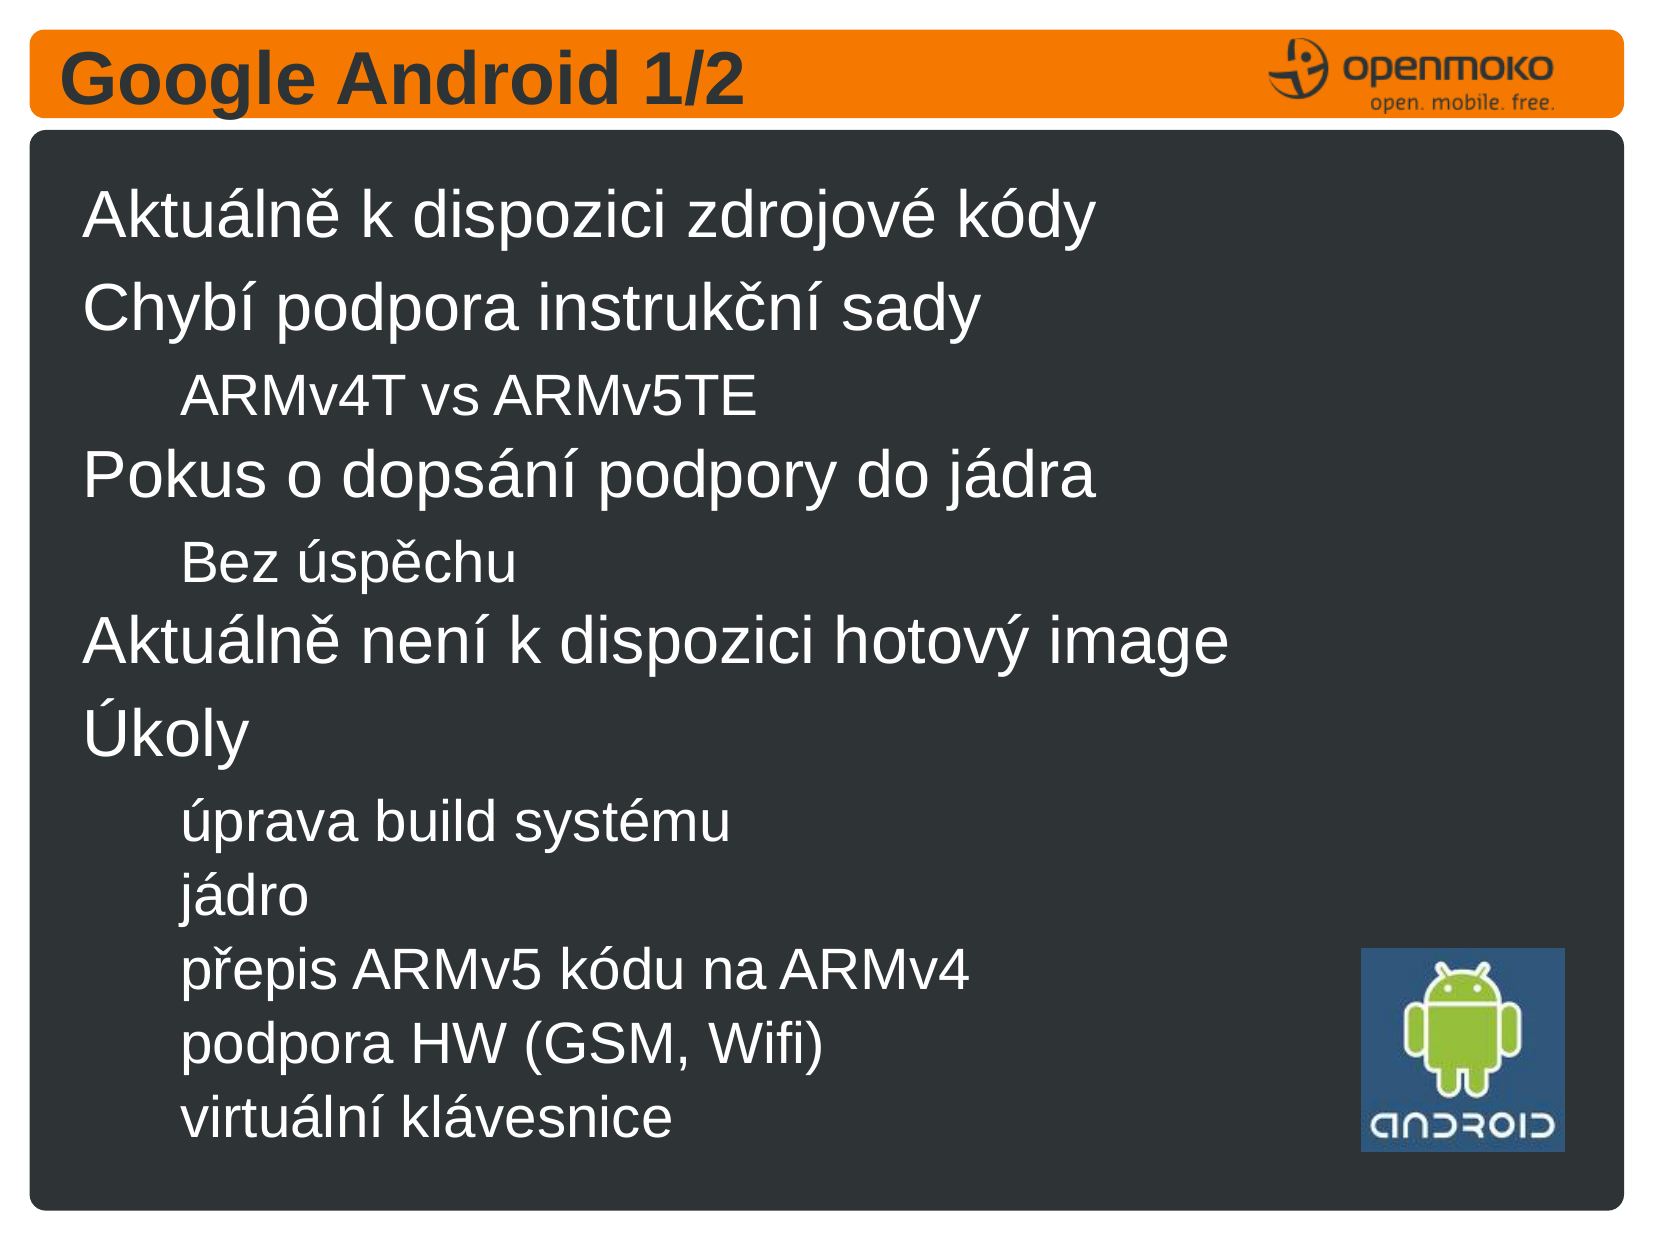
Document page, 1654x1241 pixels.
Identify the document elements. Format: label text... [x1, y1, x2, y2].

picture [1361, 948, 1565, 1152]
list Aktuálně k dispozici zdrojové kódy Chybí podpora instrukční sady ARMv4T vs ARMv5TE Pokus o dopsání podpory do jádra Bez úspěchu Aktuálně není k dispozici hotový image Úkoly úprava build systému jádro přepis ARMv5 kódu na ARMv4 podpora HW (GSM, Wifi) virtuální klávesnice [82, 177, 1571, 1182]
picture [1361, 38, 1554, 114]
title Google Android 1/2 [59, 29, 1361, 128]
